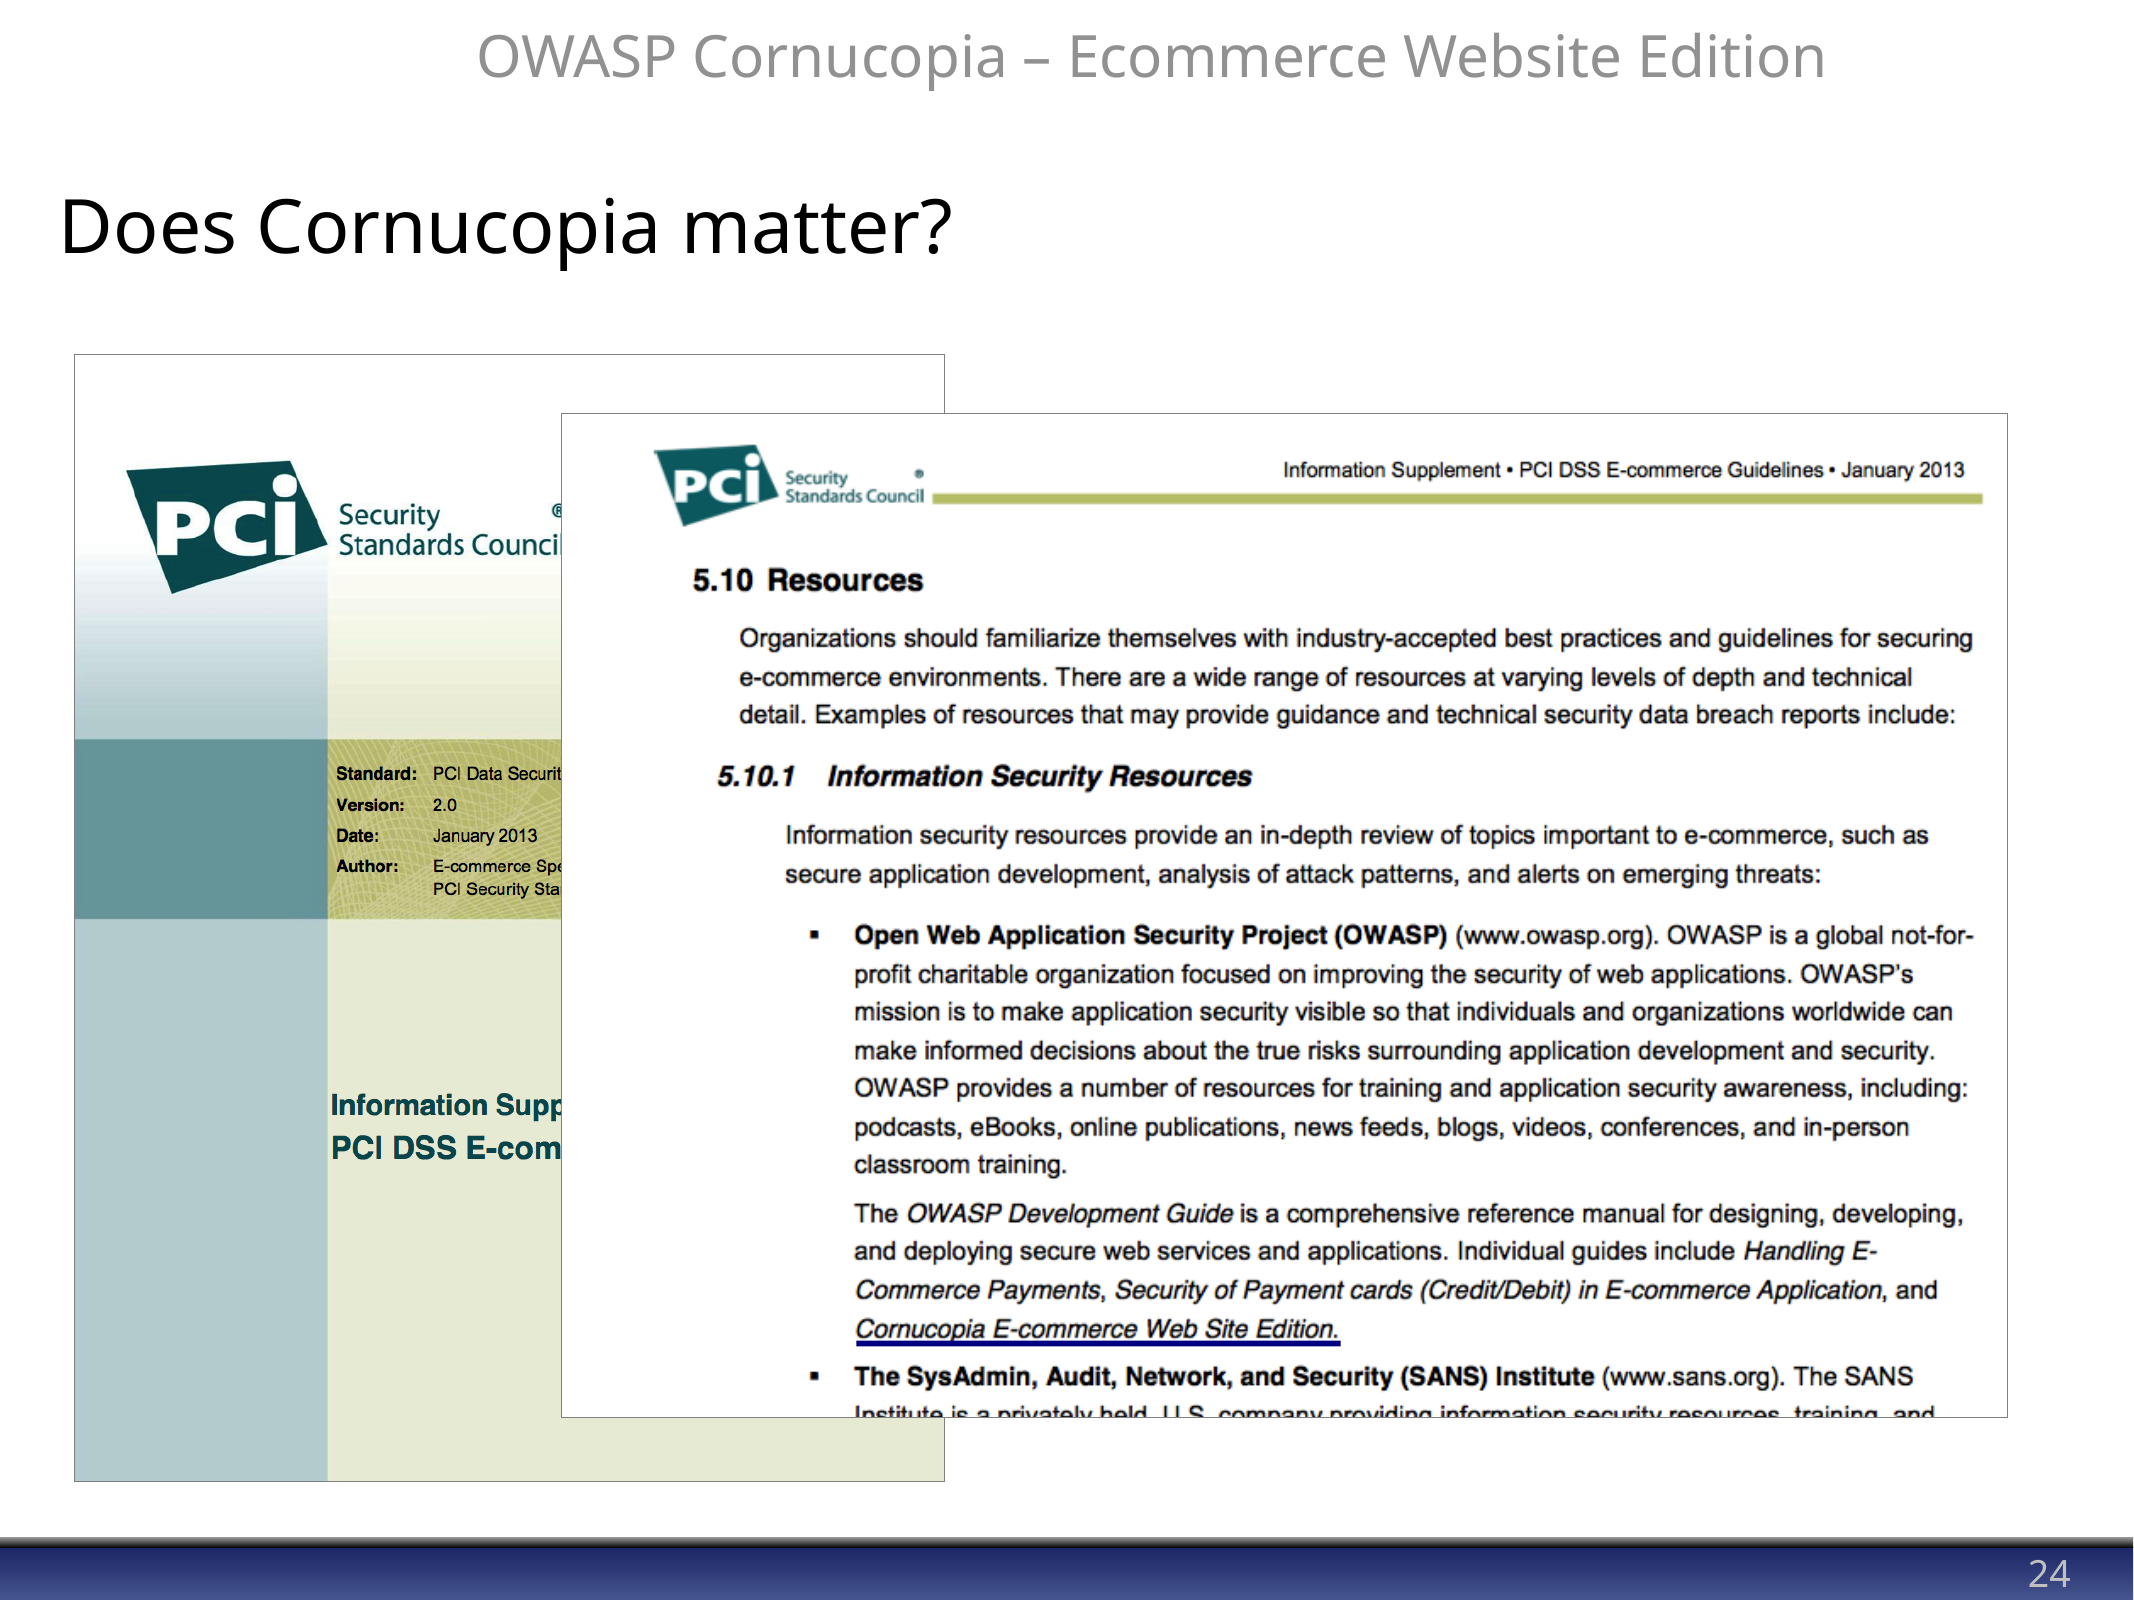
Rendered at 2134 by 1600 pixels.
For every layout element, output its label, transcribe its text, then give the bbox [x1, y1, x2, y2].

title Does Cornucopia matter? [58, 124, 2126, 325]
picture [74, 354, 2008, 1482]
text_box [856, 1340, 1341, 1347]
